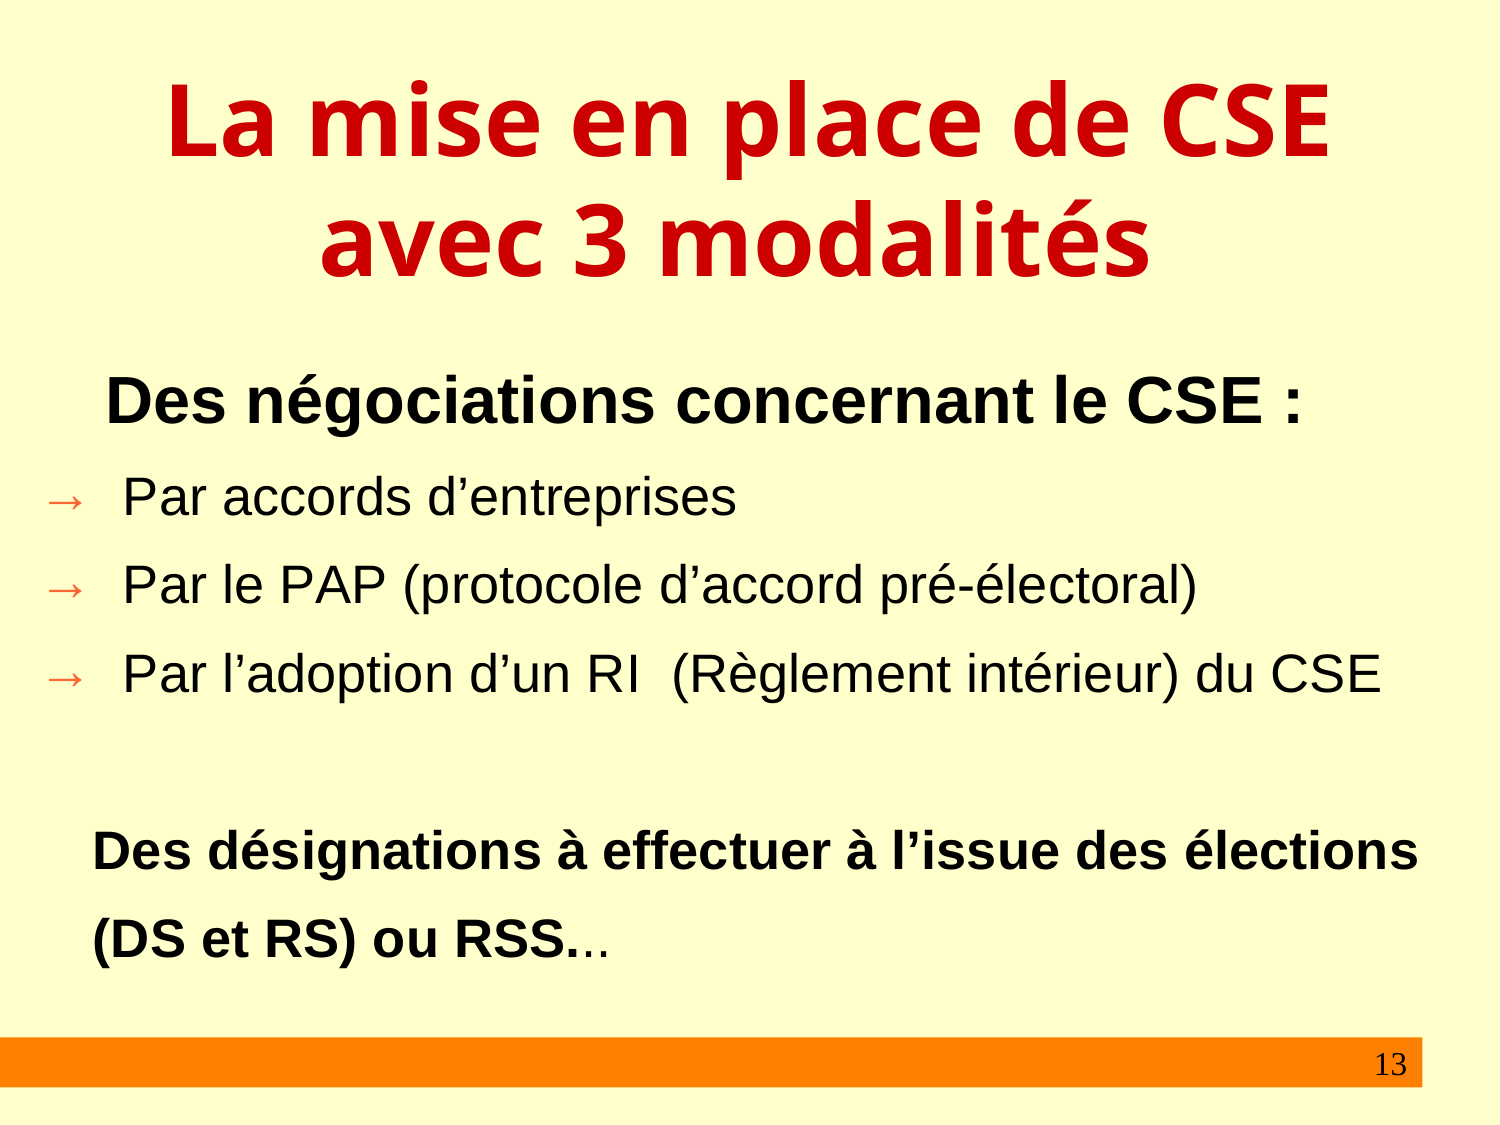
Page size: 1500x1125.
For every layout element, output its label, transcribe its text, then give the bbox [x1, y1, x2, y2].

text_box <numéro> [0, 1037, 1423, 1088]
title La mise en place de CSE avec 3 modalités [74, 0, 1423, 122]
list Des négociations concernant le CSE : Par accords d’entreprises Par le PAP (protocole d’accord pré-électoral) Par l’adoption d’un RI (Règlement intérieur) du CSE Des désignations à effectuer à l’issue des élections (DS et RS) ou RSS... [23, 122, 1439, 1018]
